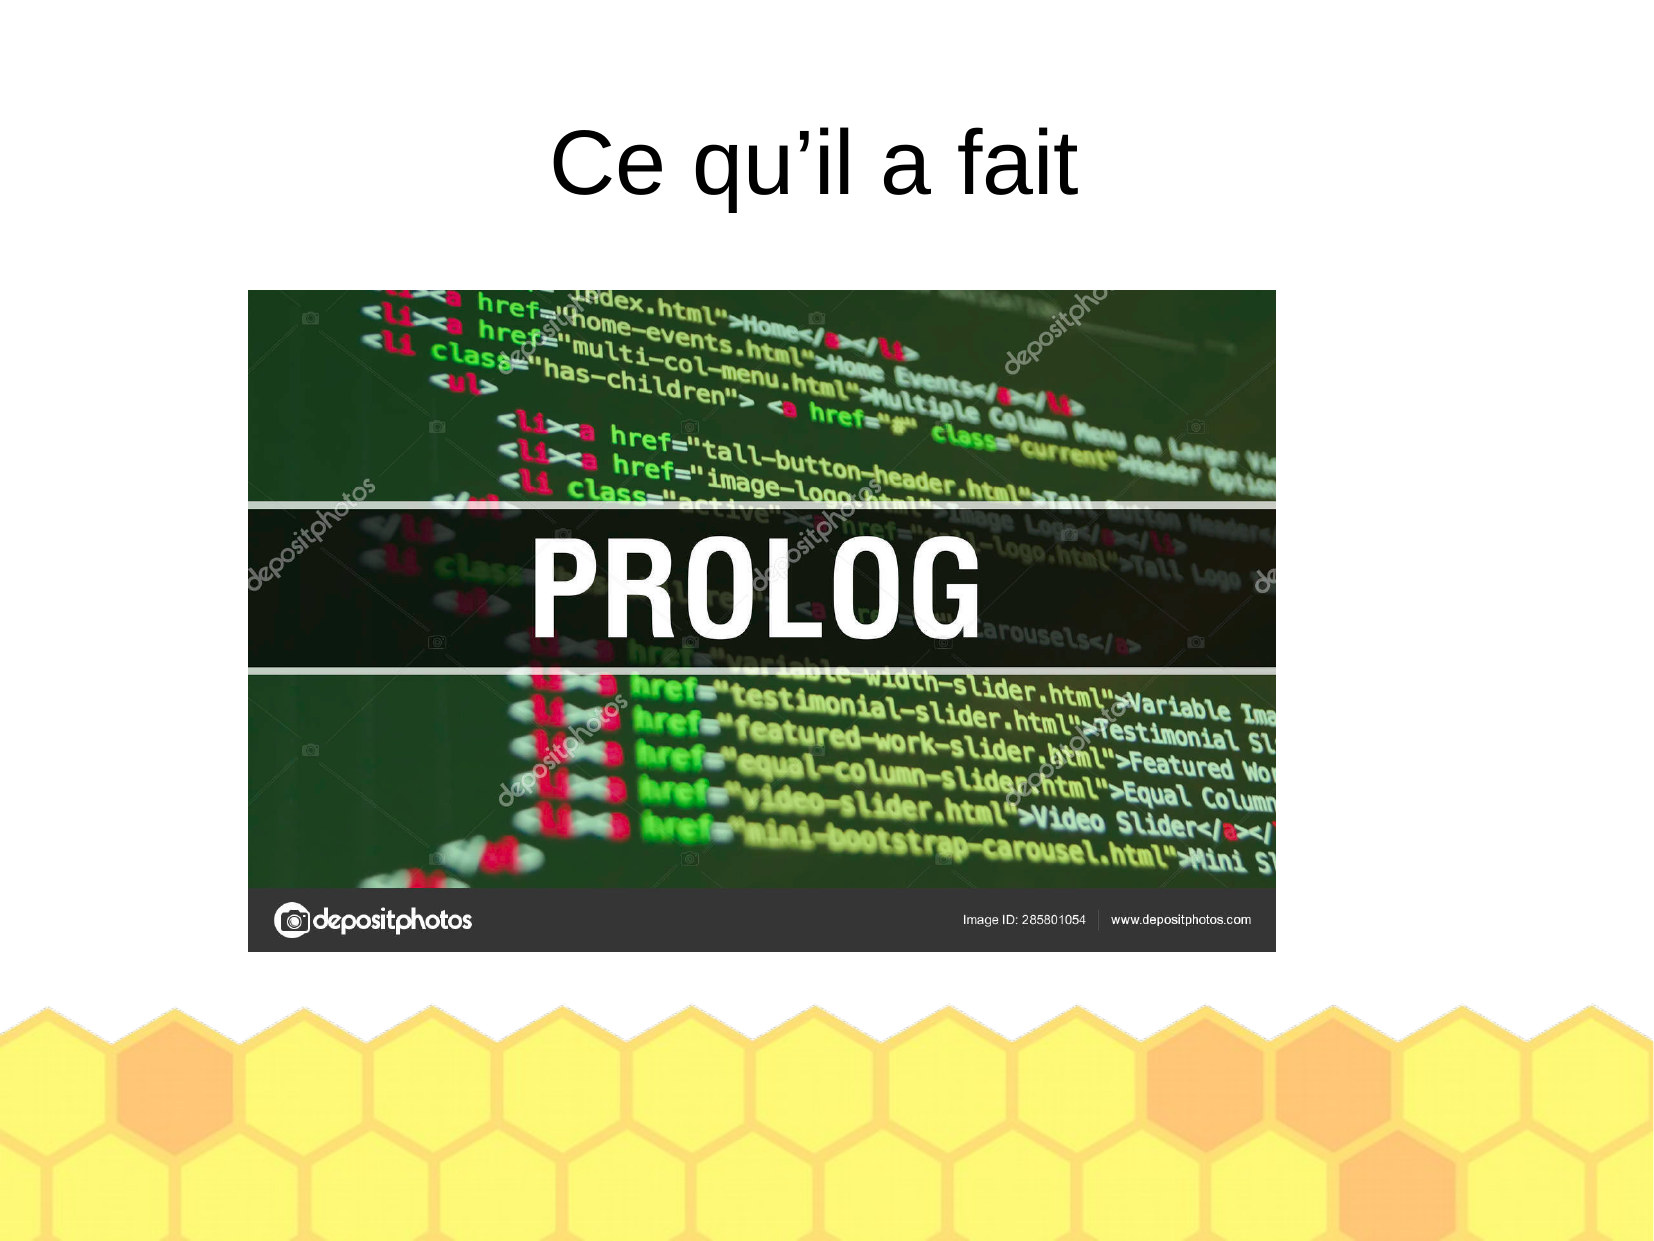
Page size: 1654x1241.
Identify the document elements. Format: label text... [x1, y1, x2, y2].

picture [0, 1001, 1654, 1241]
title Ce qu’il a fait [70, 59, 1560, 267]
picture [248, 290, 1276, 952]
